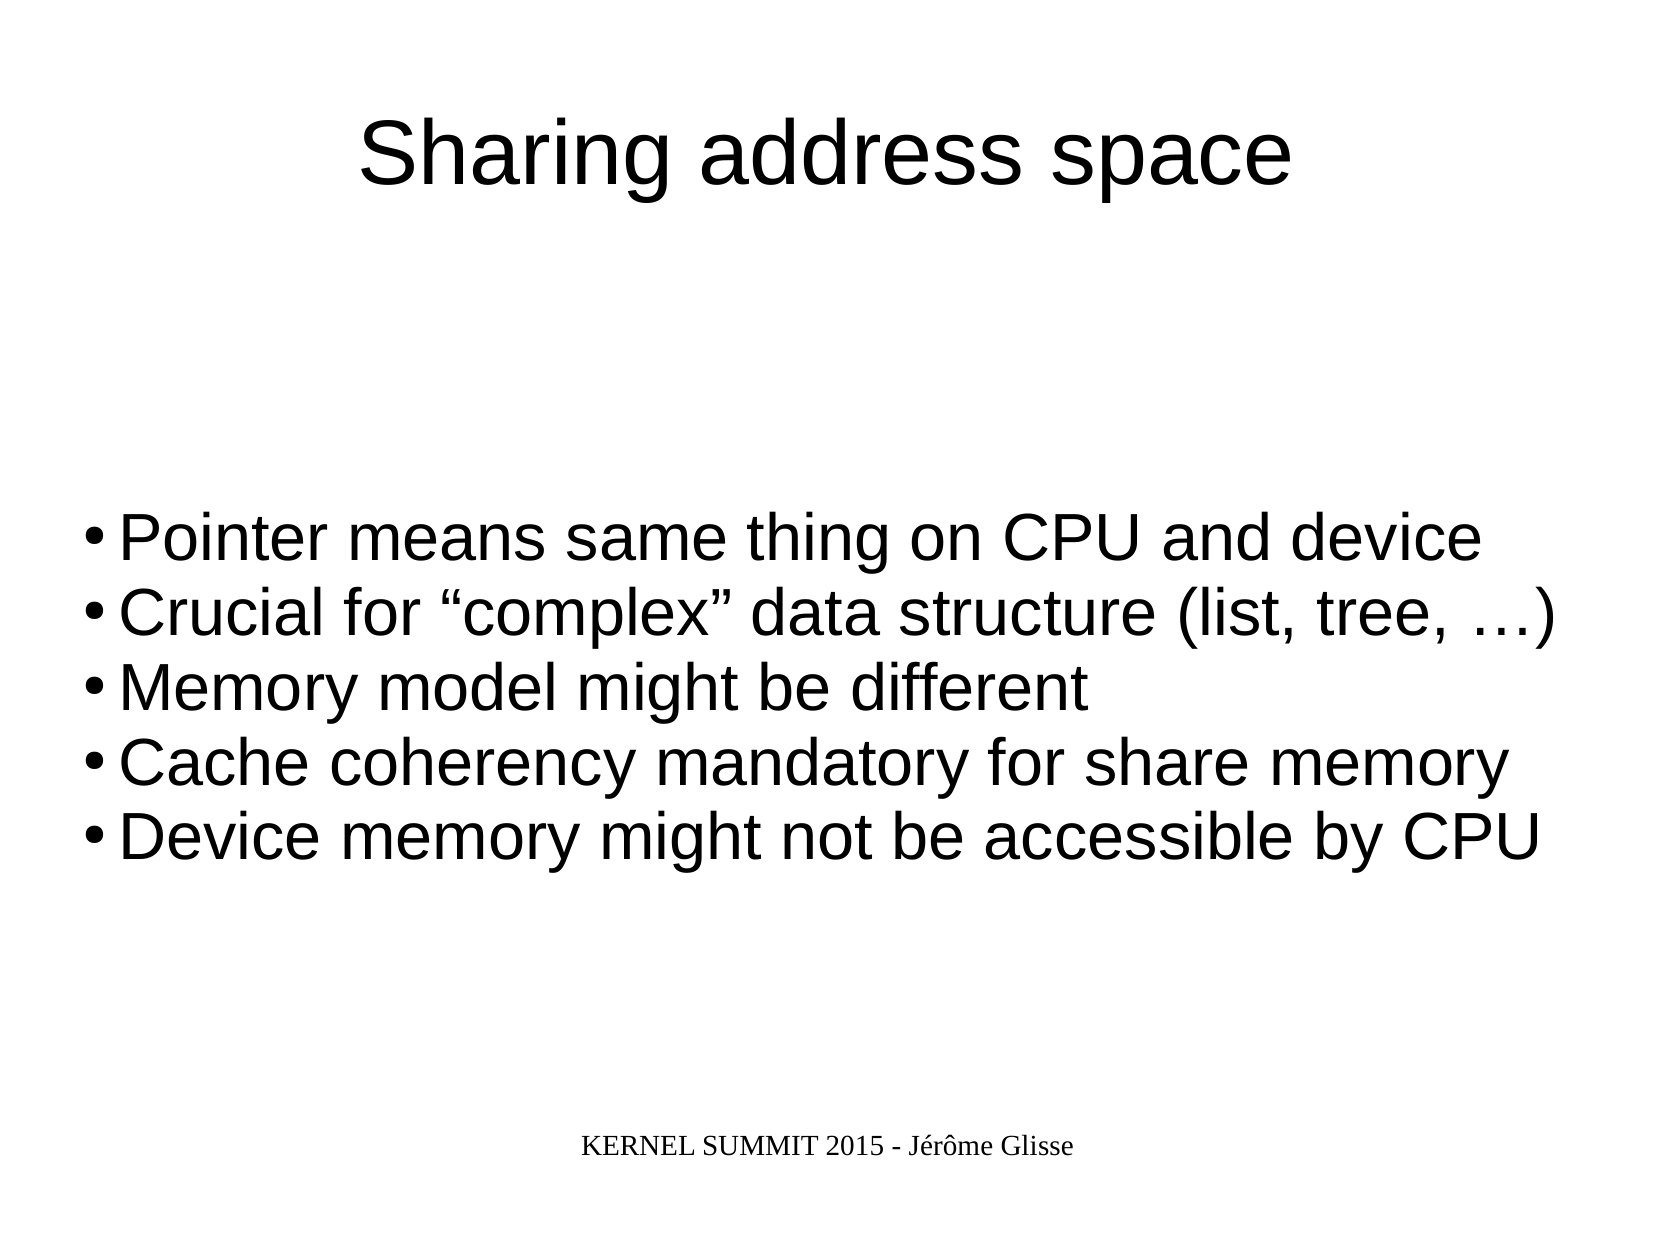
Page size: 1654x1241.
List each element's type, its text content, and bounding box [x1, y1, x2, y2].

title Sharing address space [82, 49, 1571, 257]
subtitle Pointer means same thing on CPU and device Crucial for “complex” data structure (list, tree, …) Memory model might be different Cache coherency mandatory for share memory Device memory might not be accessible by CPU [82, 290, 1571, 1010]
